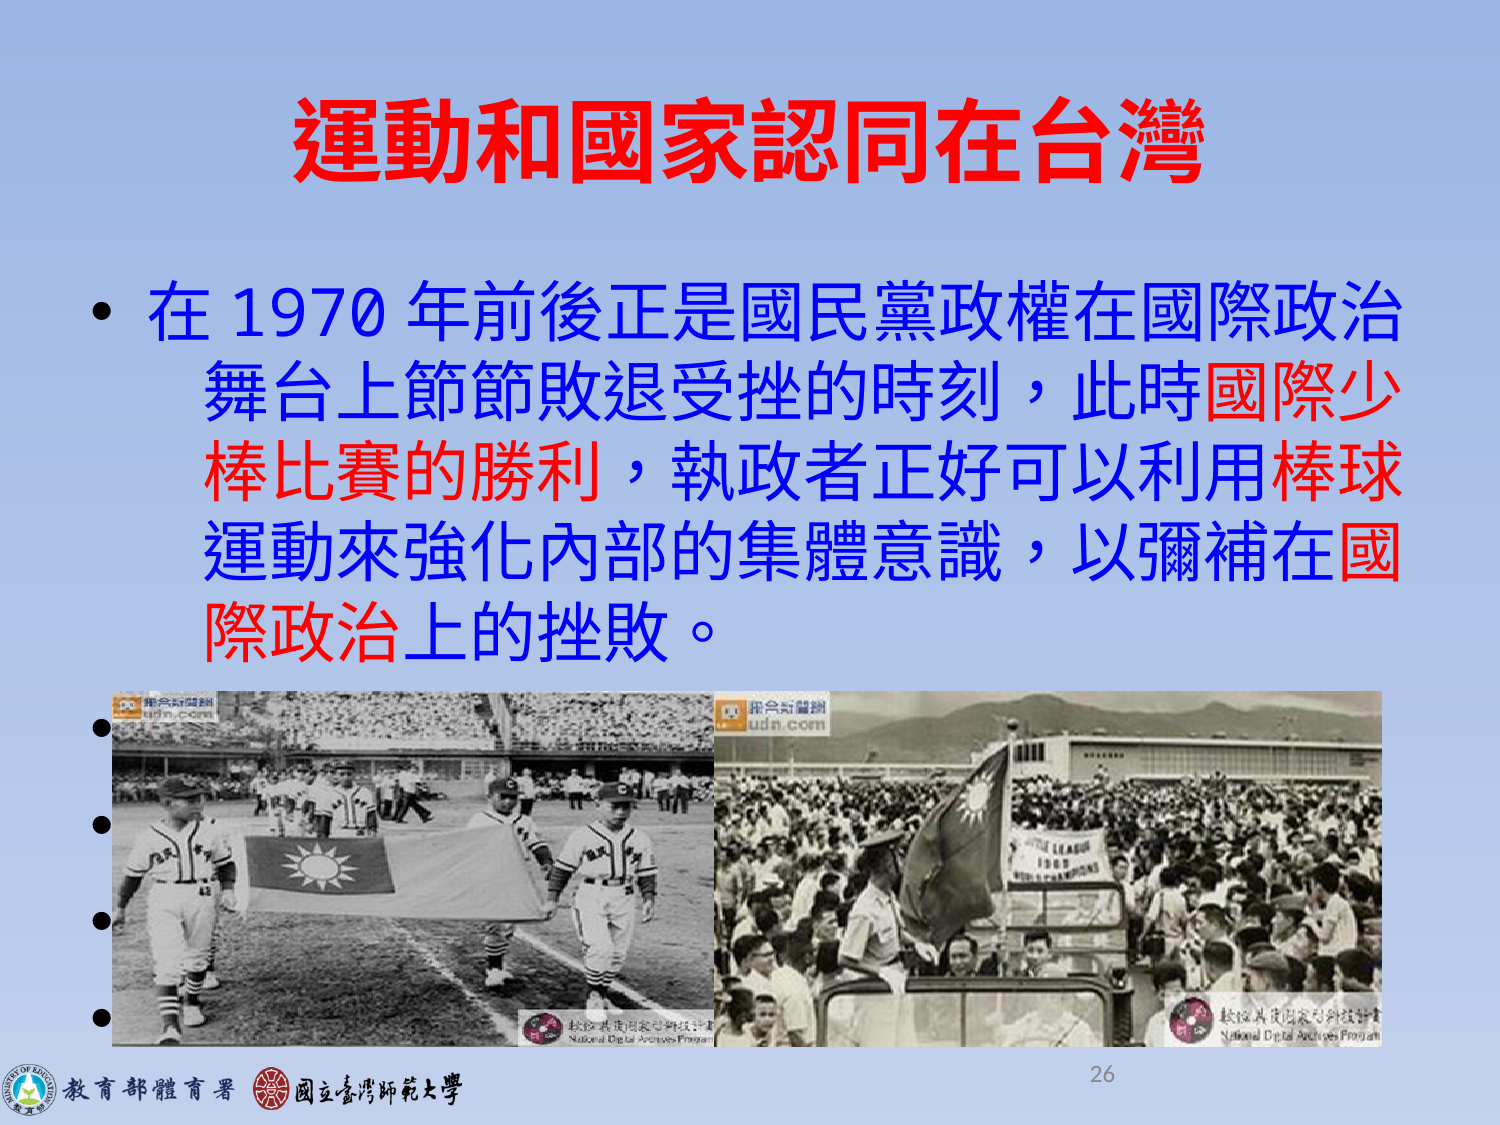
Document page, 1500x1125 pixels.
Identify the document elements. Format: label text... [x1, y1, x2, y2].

text_box [1074, 1042, 1426, 1103]
title 運動和國家認同在台灣 [75, 45, 1426, 233]
list 在1970年前後正是國民黨政權在國際政治舞台上節節敗退受挫的時刻，此時國際少棒比賽的勝利，執政者正好可以利用棒球運動來強化內部的集體意識，以彌補在國際政治上的挫敗。 [75, 262, 1426, 1005]
picture [112, 691, 1382, 1047]
